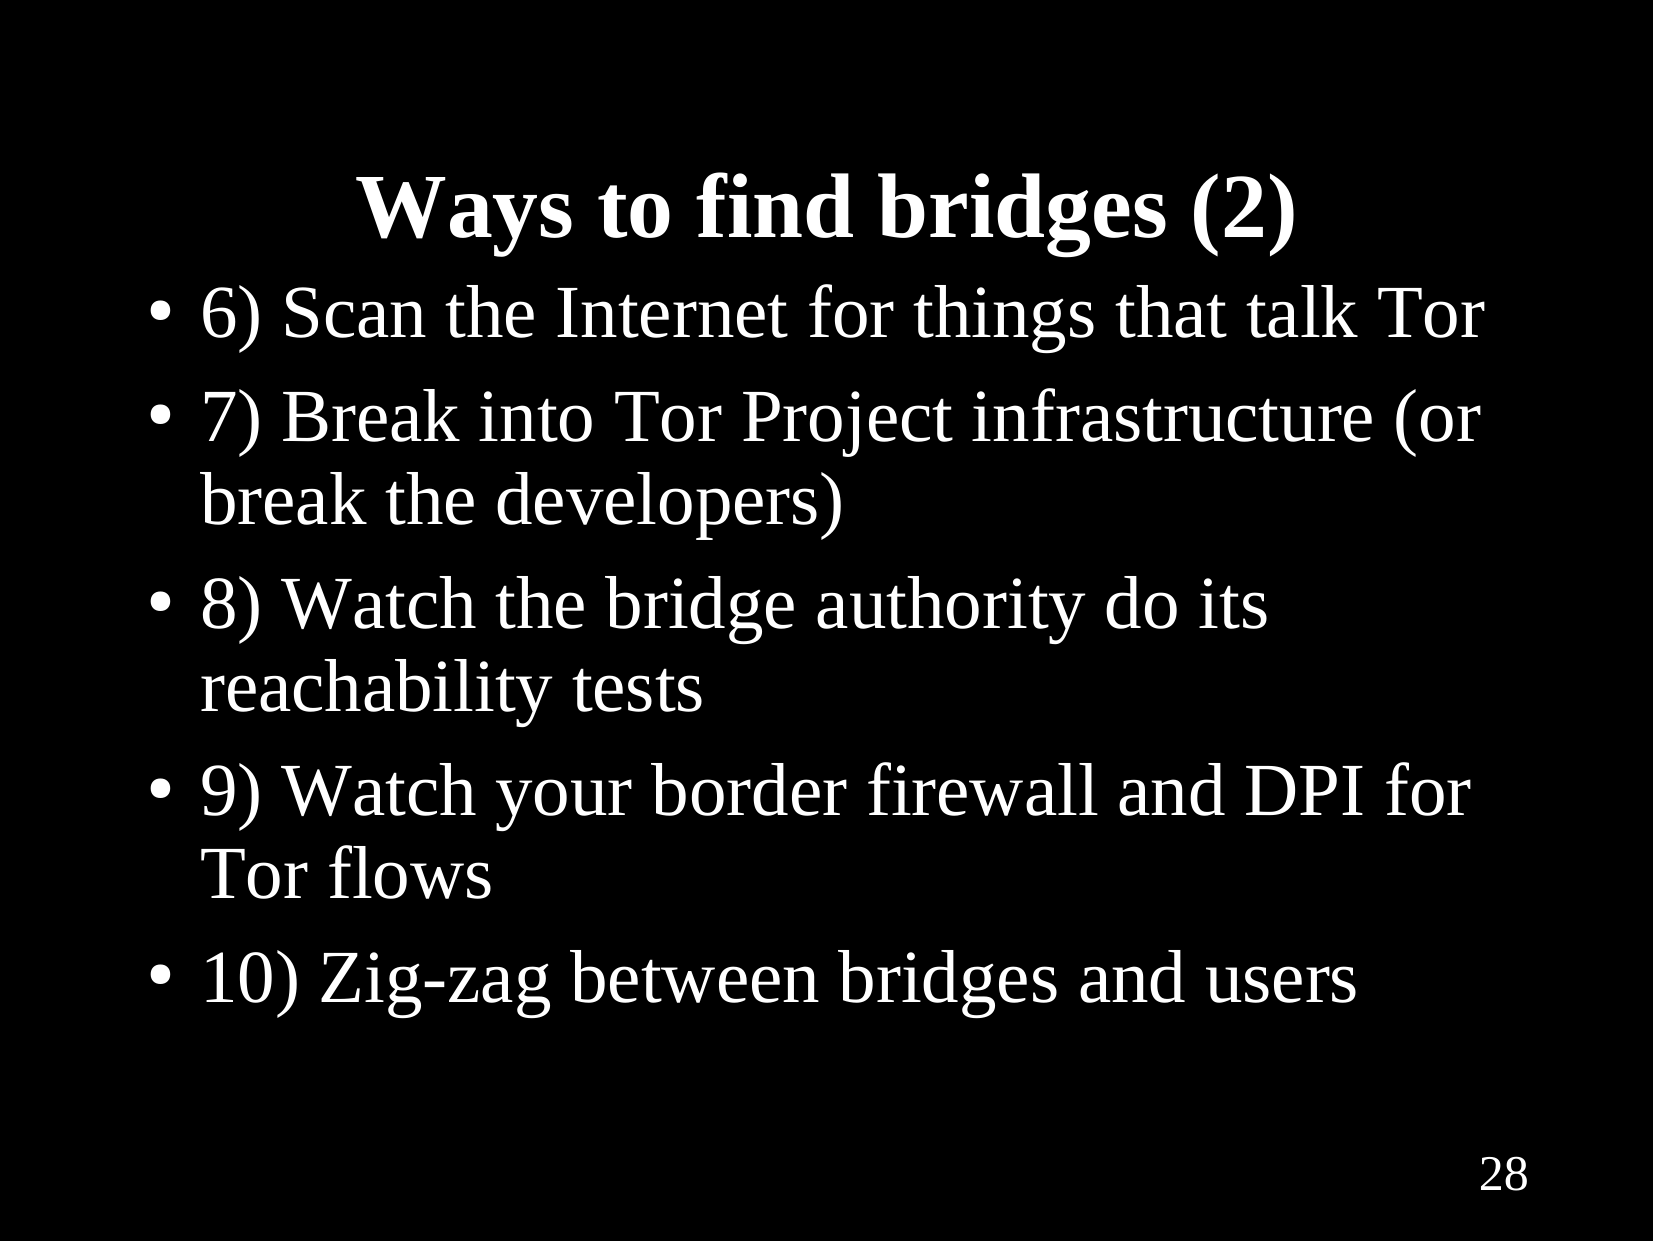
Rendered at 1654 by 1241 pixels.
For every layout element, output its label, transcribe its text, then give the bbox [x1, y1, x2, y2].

list 6) Scan the Internet for things that talk Tor 7) Break into Tor Project infrastructure (or break the developers) 8) Watch the bridge authority do its reachability tests 9) Watch your border firewall and DPI for Tor flows 10) Zig-zag between bridges and users [129, 270, 1541, 1053]
title Ways to find bridges (2) [121, 102, 1534, 311]
